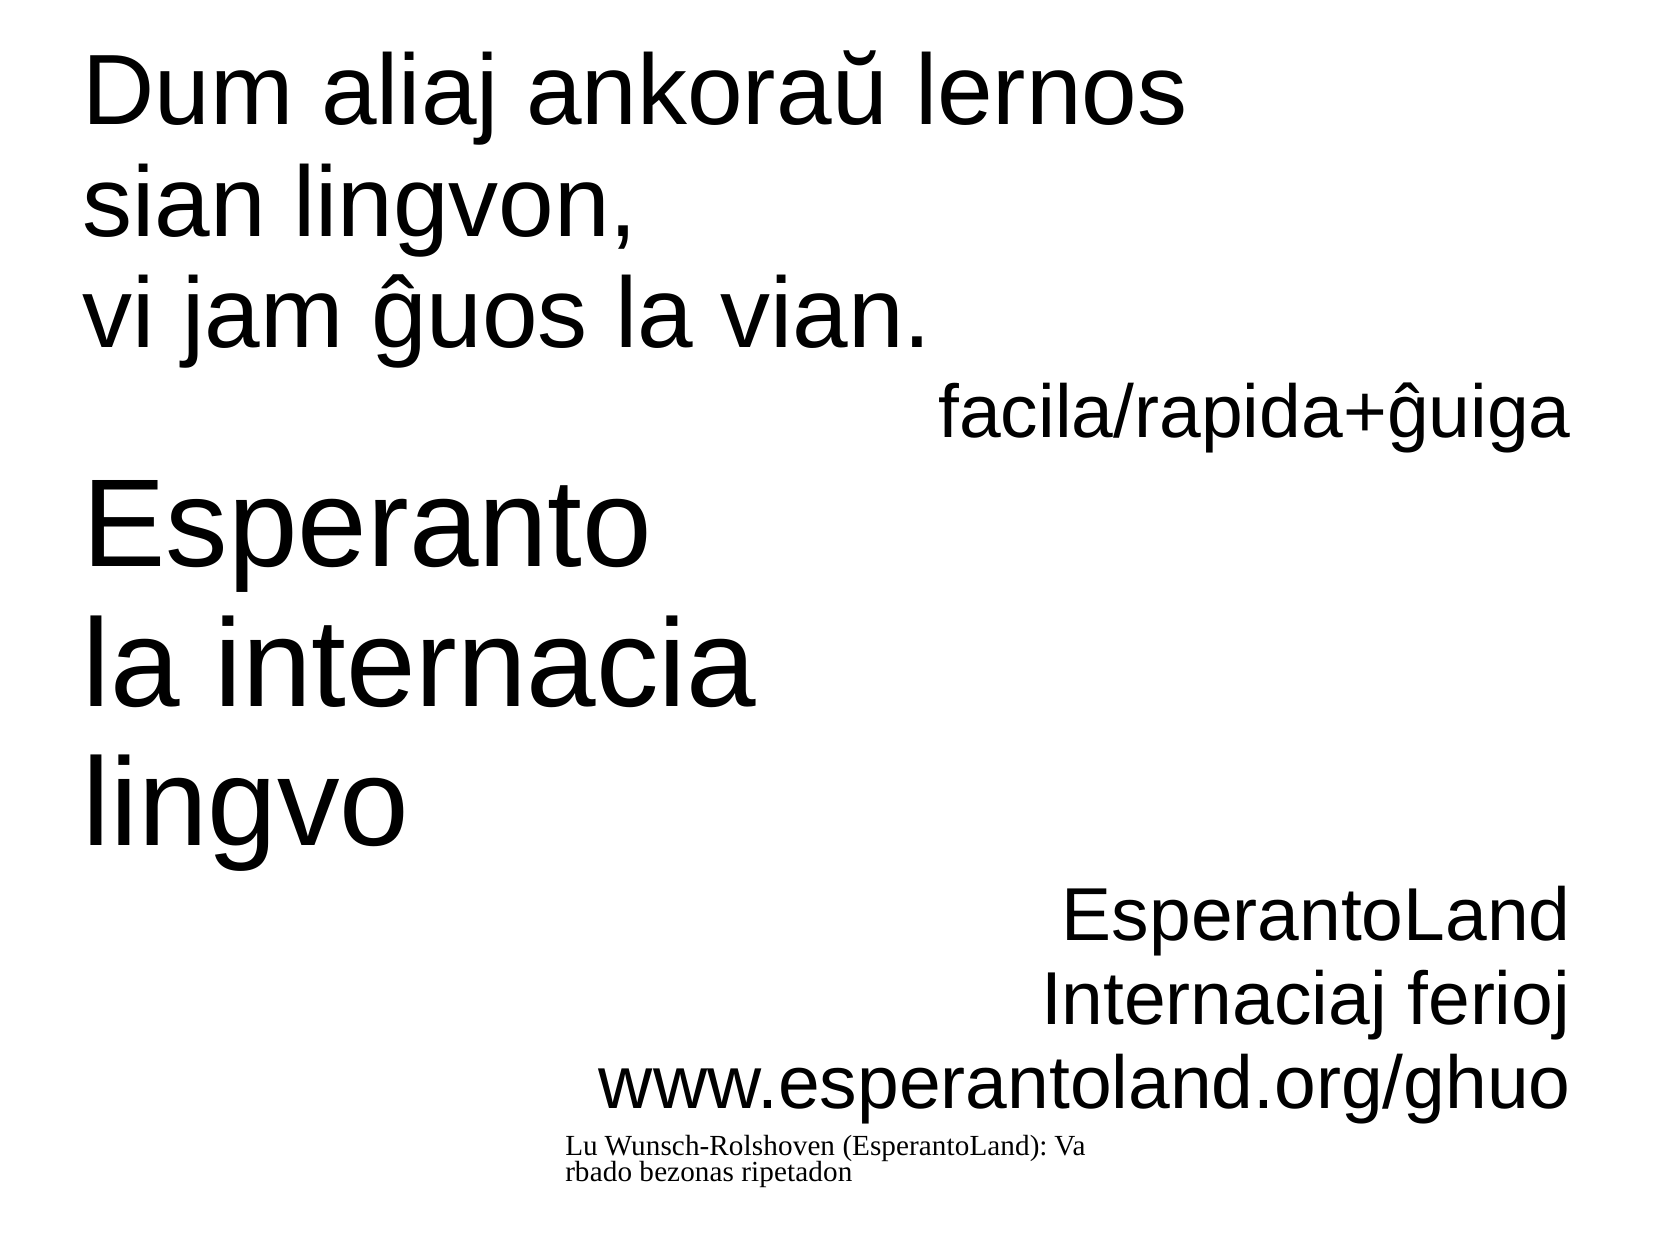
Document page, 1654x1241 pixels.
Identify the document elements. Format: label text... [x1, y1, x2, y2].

subtitle Dum aliaj ankoraŭ lernos sian lingvon, vi jam ĝuos la vian. facila/rapida+ĝuiga Esperanto la internacia lingvo EsperantoLand Internaciaj ferioj www.esperantoland.org/ghuo [82, 33, 1571, 1125]
